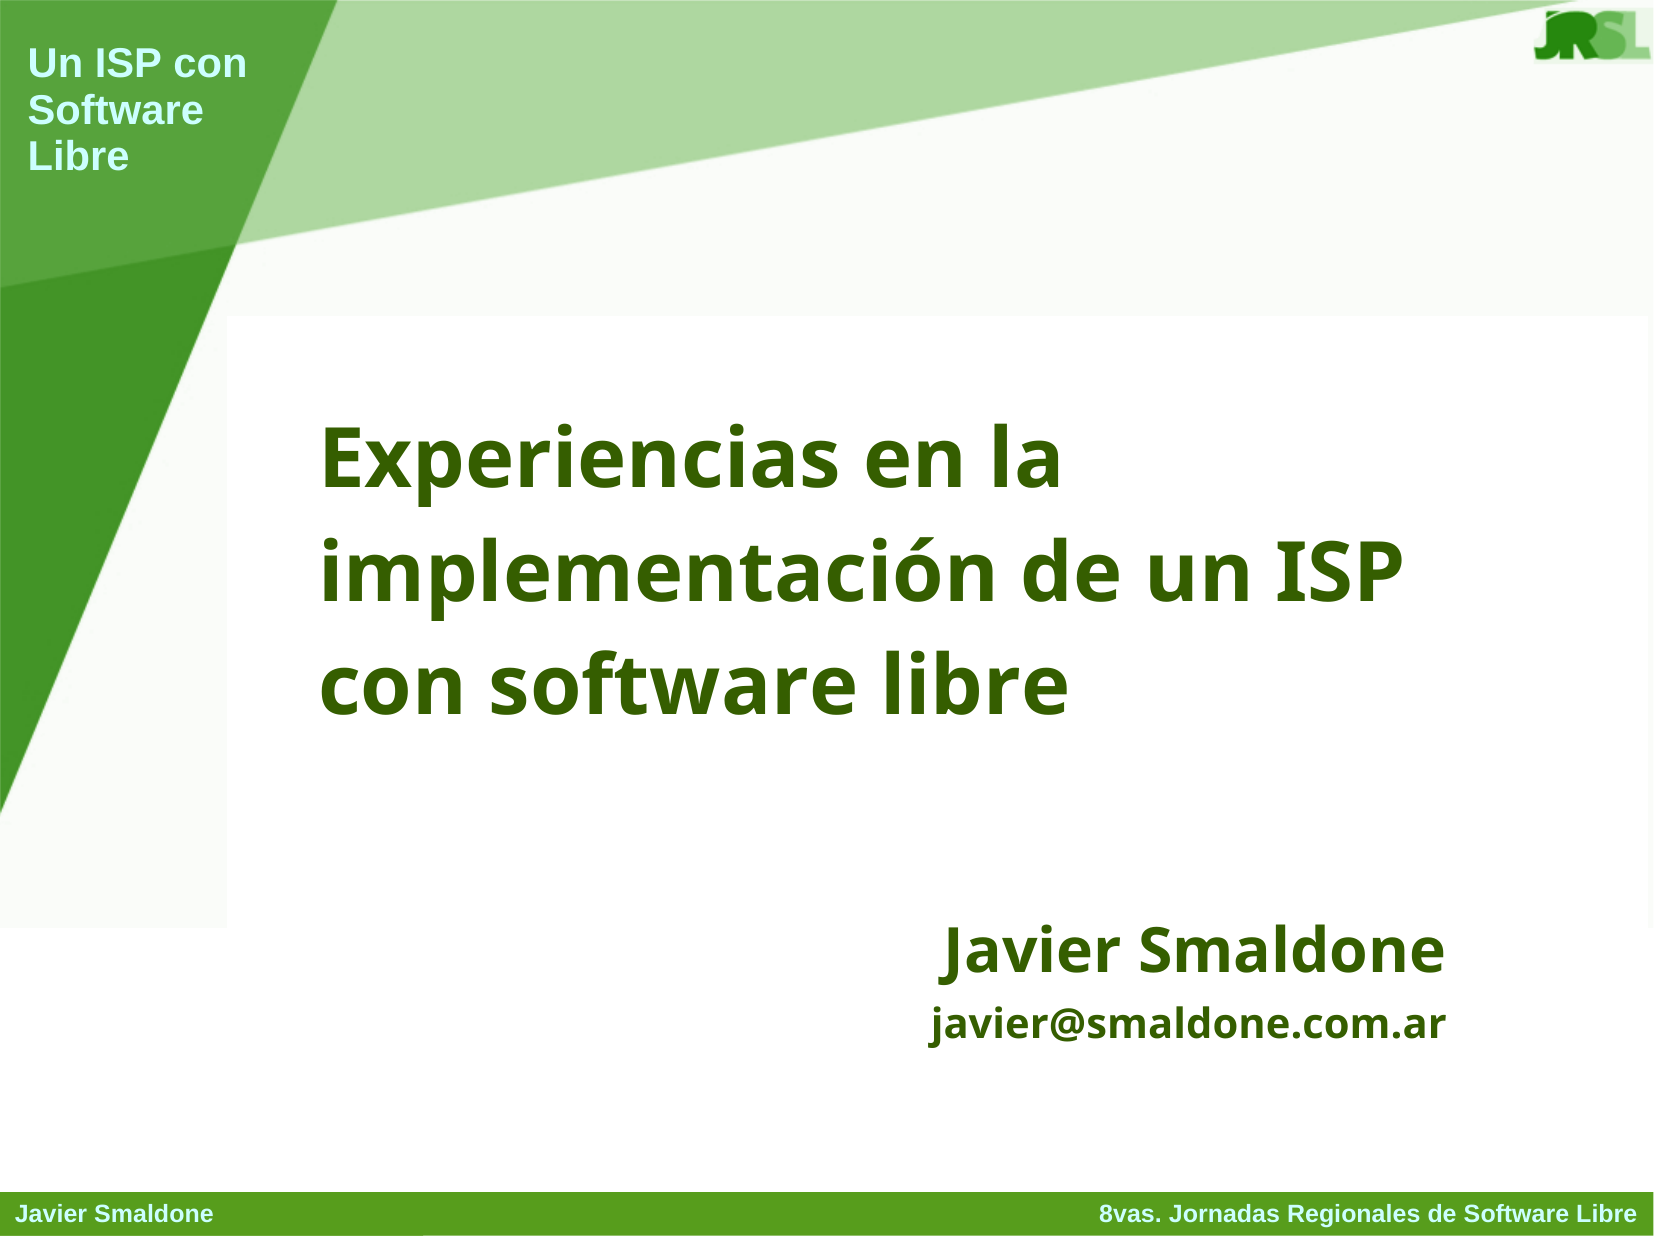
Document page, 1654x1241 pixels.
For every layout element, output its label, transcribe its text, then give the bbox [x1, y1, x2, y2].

title Javier Smaldone javier@smaldone.com.ar [520, 884, 1463, 1094]
picture [0, 0, 1654, 928]
title Experiencias en la implementación de un ISP con software libre [303, 390, 1530, 743]
